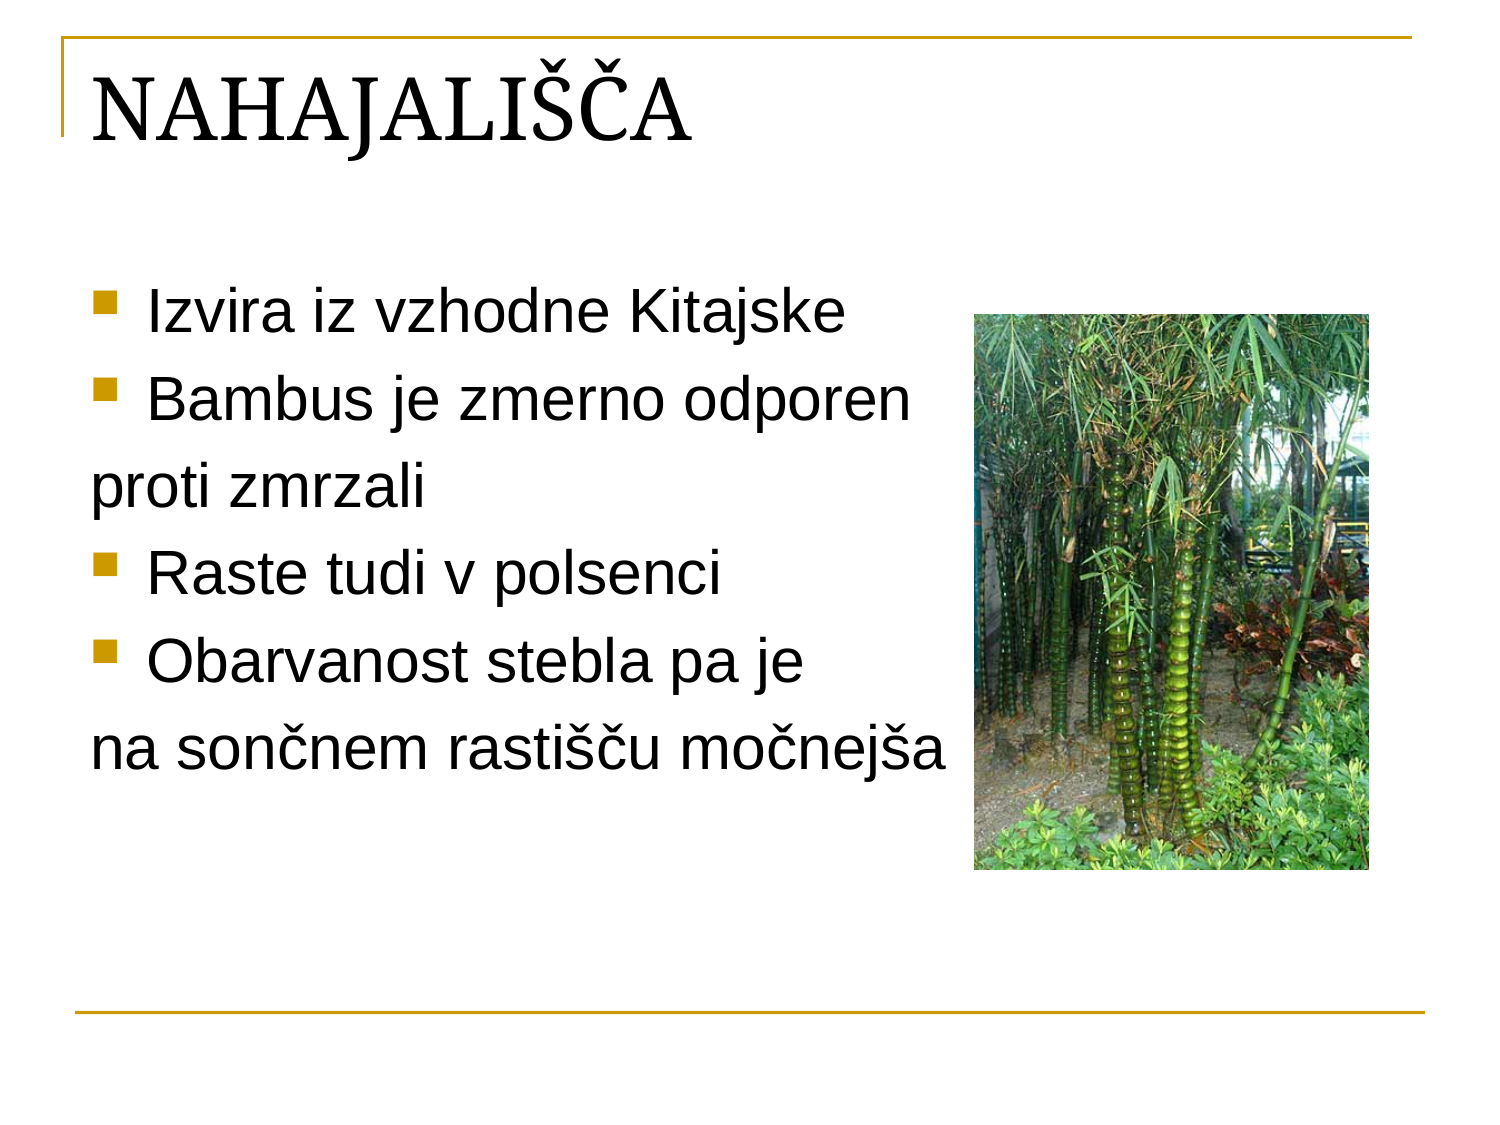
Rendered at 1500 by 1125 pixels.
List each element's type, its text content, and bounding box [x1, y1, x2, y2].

title NAHAJALIŠČA [75, 45, 1425, 233]
list Izvira iz vzhodne Kitajske Bambus je zmerno odporen proti zmrzali Raste tudi v polsenci Obarvanost stebla pa je na sončnem rastišču močnejša [75, 262, 1425, 1006]
picture [974, 314, 1369, 870]
